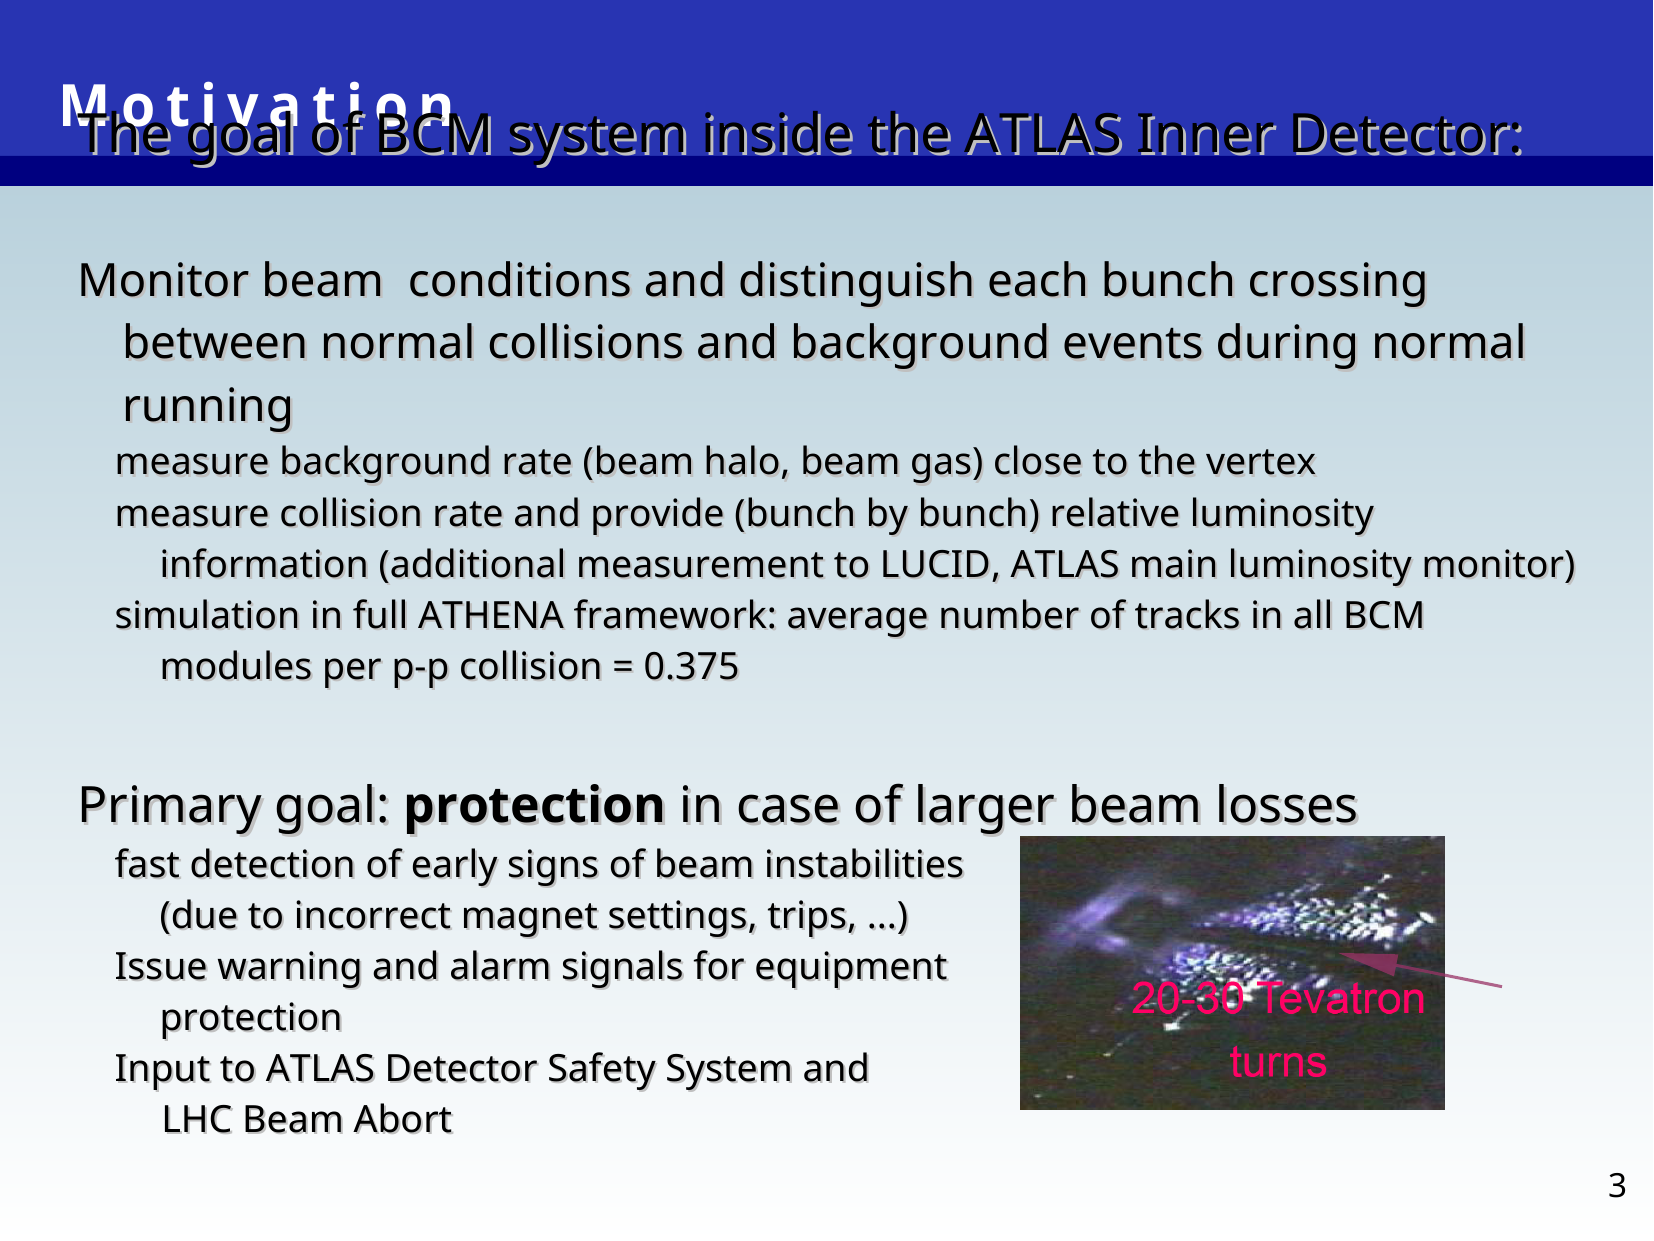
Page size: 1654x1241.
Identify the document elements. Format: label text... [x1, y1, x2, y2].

subtitle The goal of BCM system inside the ATLAS Inner Detector: Monitor beam conditions and distinguish each bunch crossing between normal collisions and background events during normal running measure background rate (beam halo, beam gas) close to the vertex measure collision rate and provide (bunch by bunch) relative luminosity information (additional measurement to LUCID, ATLAS main luminosity monitor) simulation in full ATHENA framework: average number of tracks in all BCM modules per p-p collision = 0.375 Primary goal: protection in case of larger beam losses fast detection of early signs of beam instabilities (due to incorrect magnet settings, trips, ...) Issue warning and alarm signals for equipment protection Input to ATLAS Detector Safety System and LHC Beam Abort [39, 222, 1578, 1123]
picture [1020, 836, 1445, 1110]
title Motivation [58, 29, 1613, 178]
